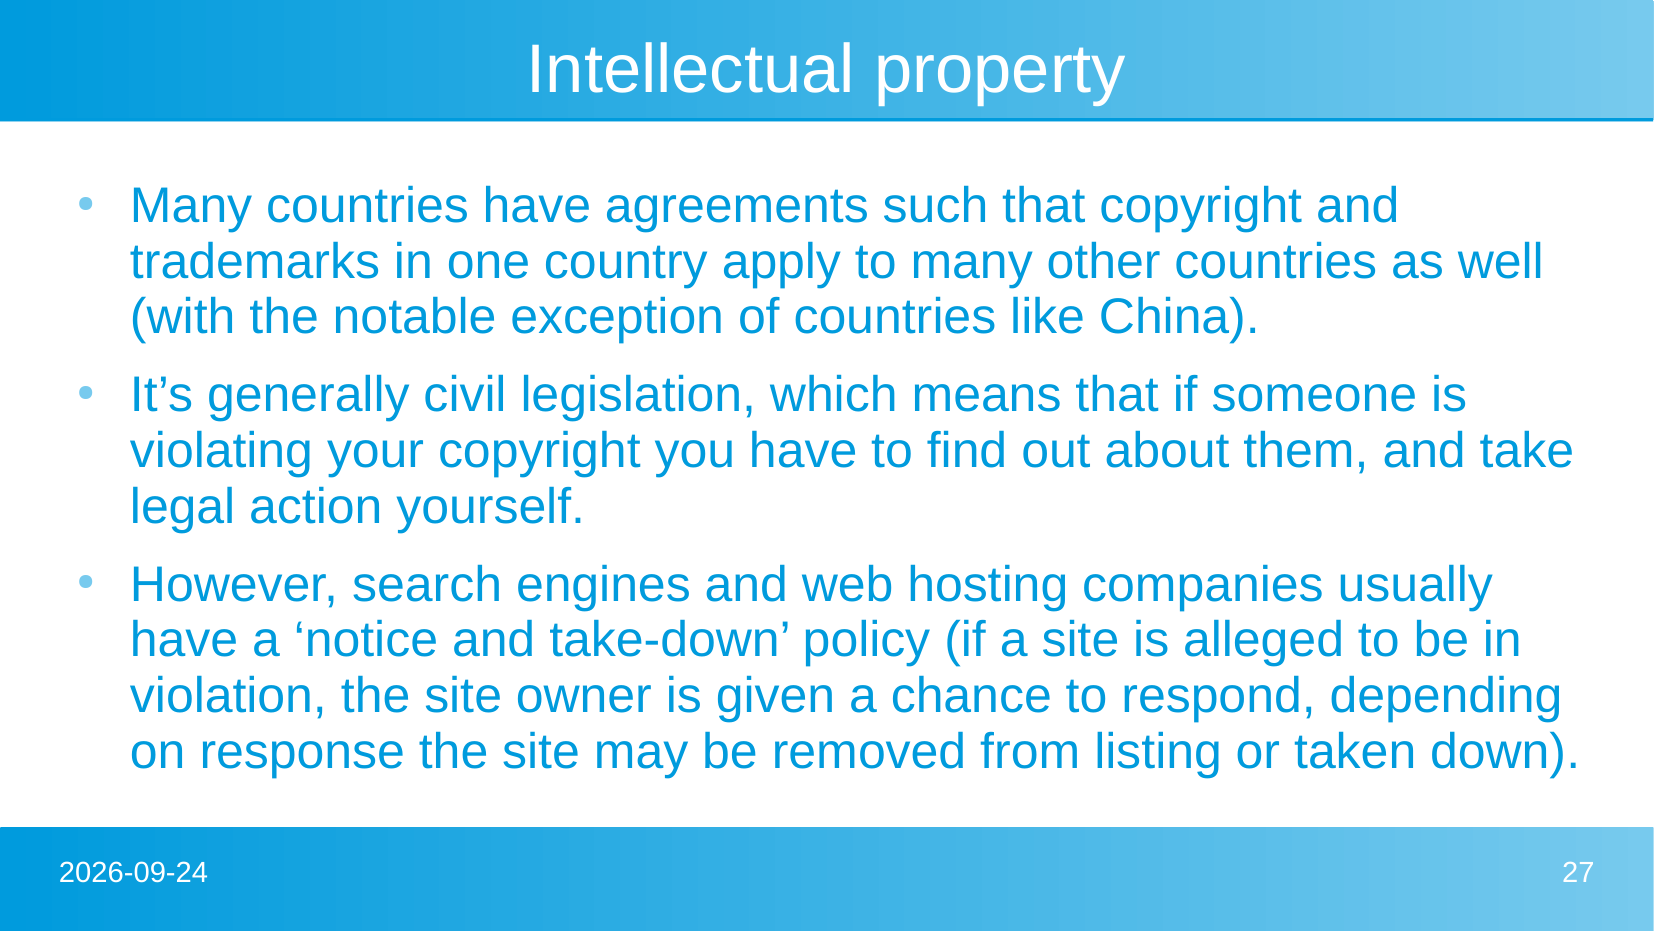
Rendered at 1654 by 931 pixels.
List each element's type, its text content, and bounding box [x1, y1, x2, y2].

list Many countries have agreements such that copyright and trademarks in one country apply to many other countries as well (with the notable exception of countries like China). It’s generally civil legislation, which means that if someone is violating your copyright you have to find out about them, and take legal action yourself. However, search engines and web hosting companies usually have a ‘notice and take-down’ policy (if a site is alleged to be in violation, the site owner is given a chance to respond, depending on response the site may be removed from listing or taken down). [59, 177, 1595, 768]
title Intellectual property [59, 29, 1595, 108]
